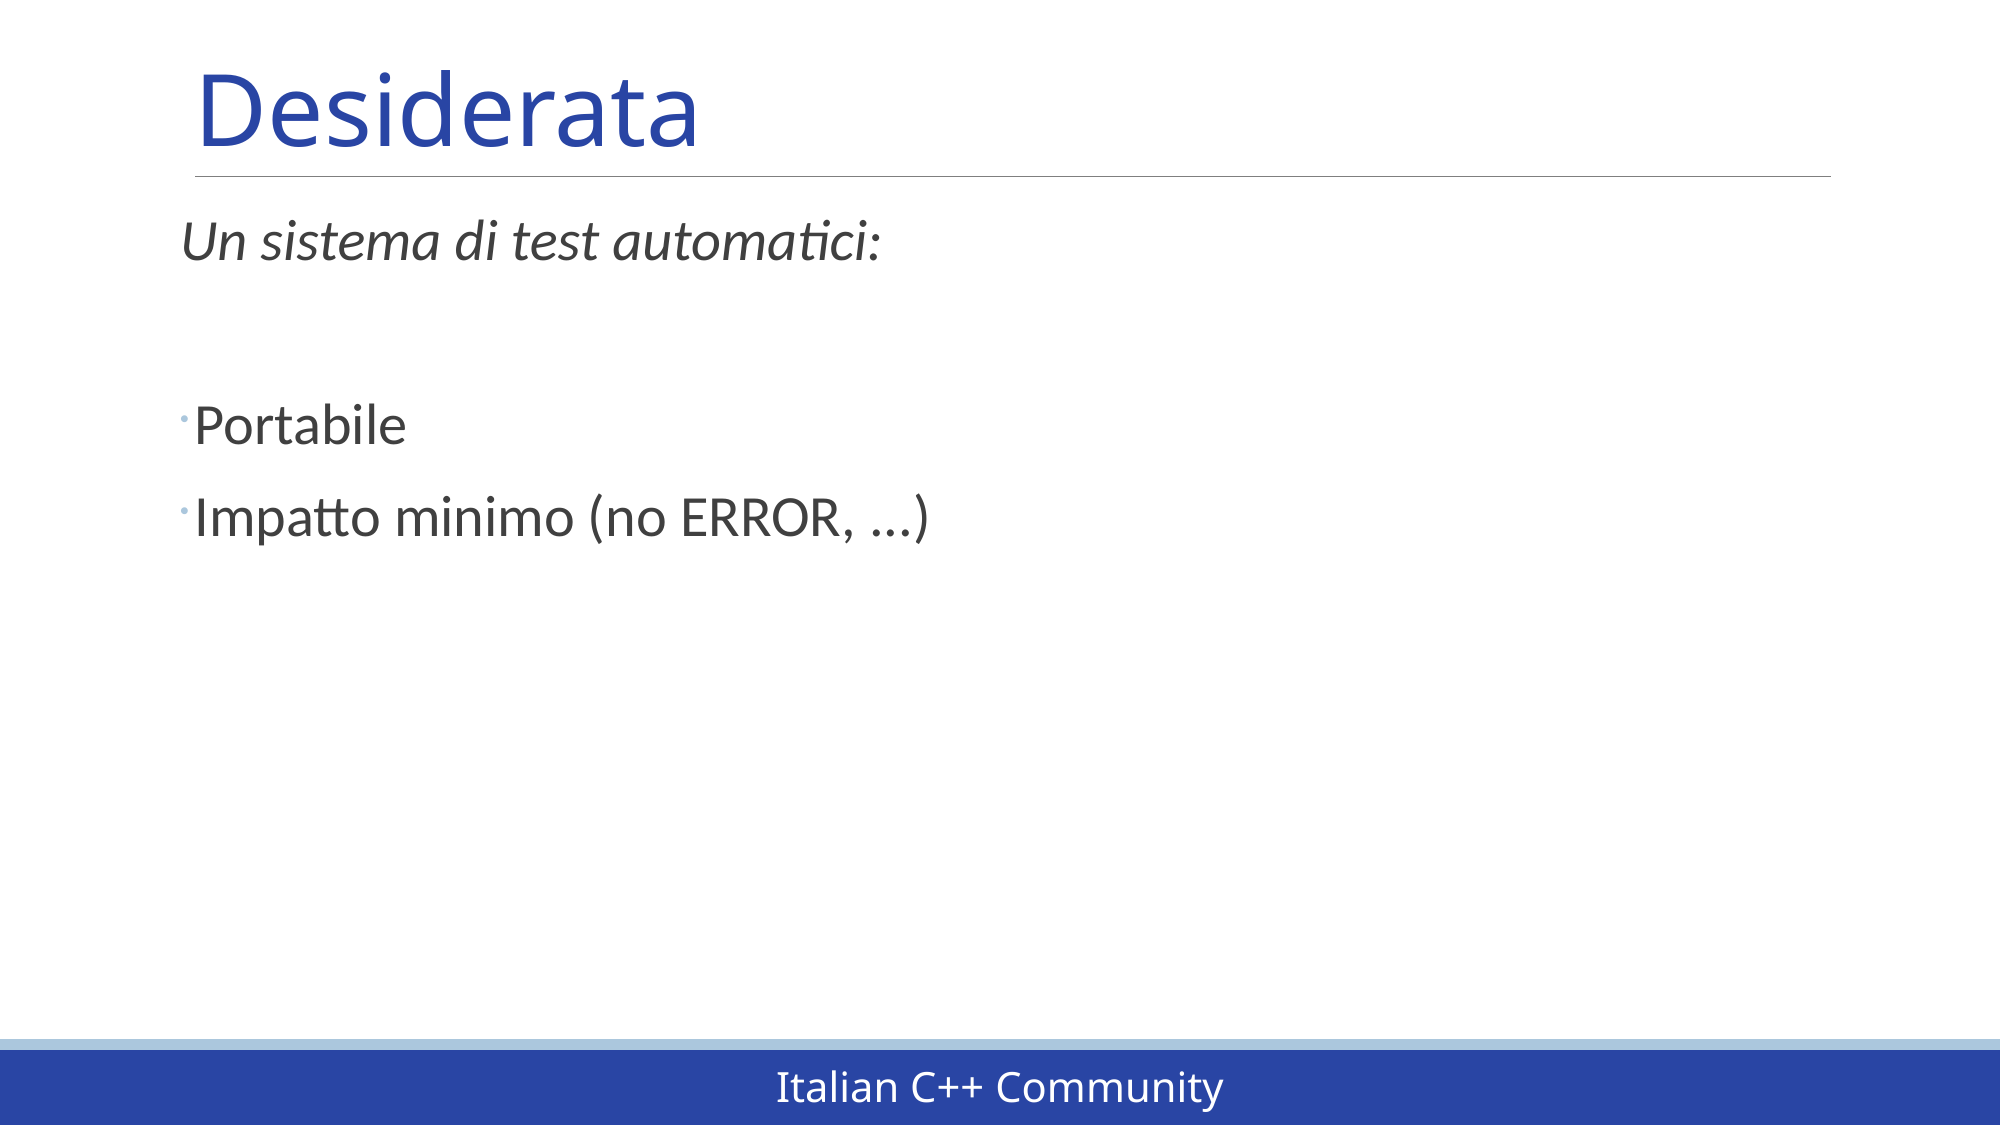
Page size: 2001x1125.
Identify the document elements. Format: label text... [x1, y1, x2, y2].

list Un sistema di test automatici: Portabile Impatto minimo (no ERROR, ...) [179, 202, 1830, 1011]
title Desiderata [179, 2, 1830, 175]
